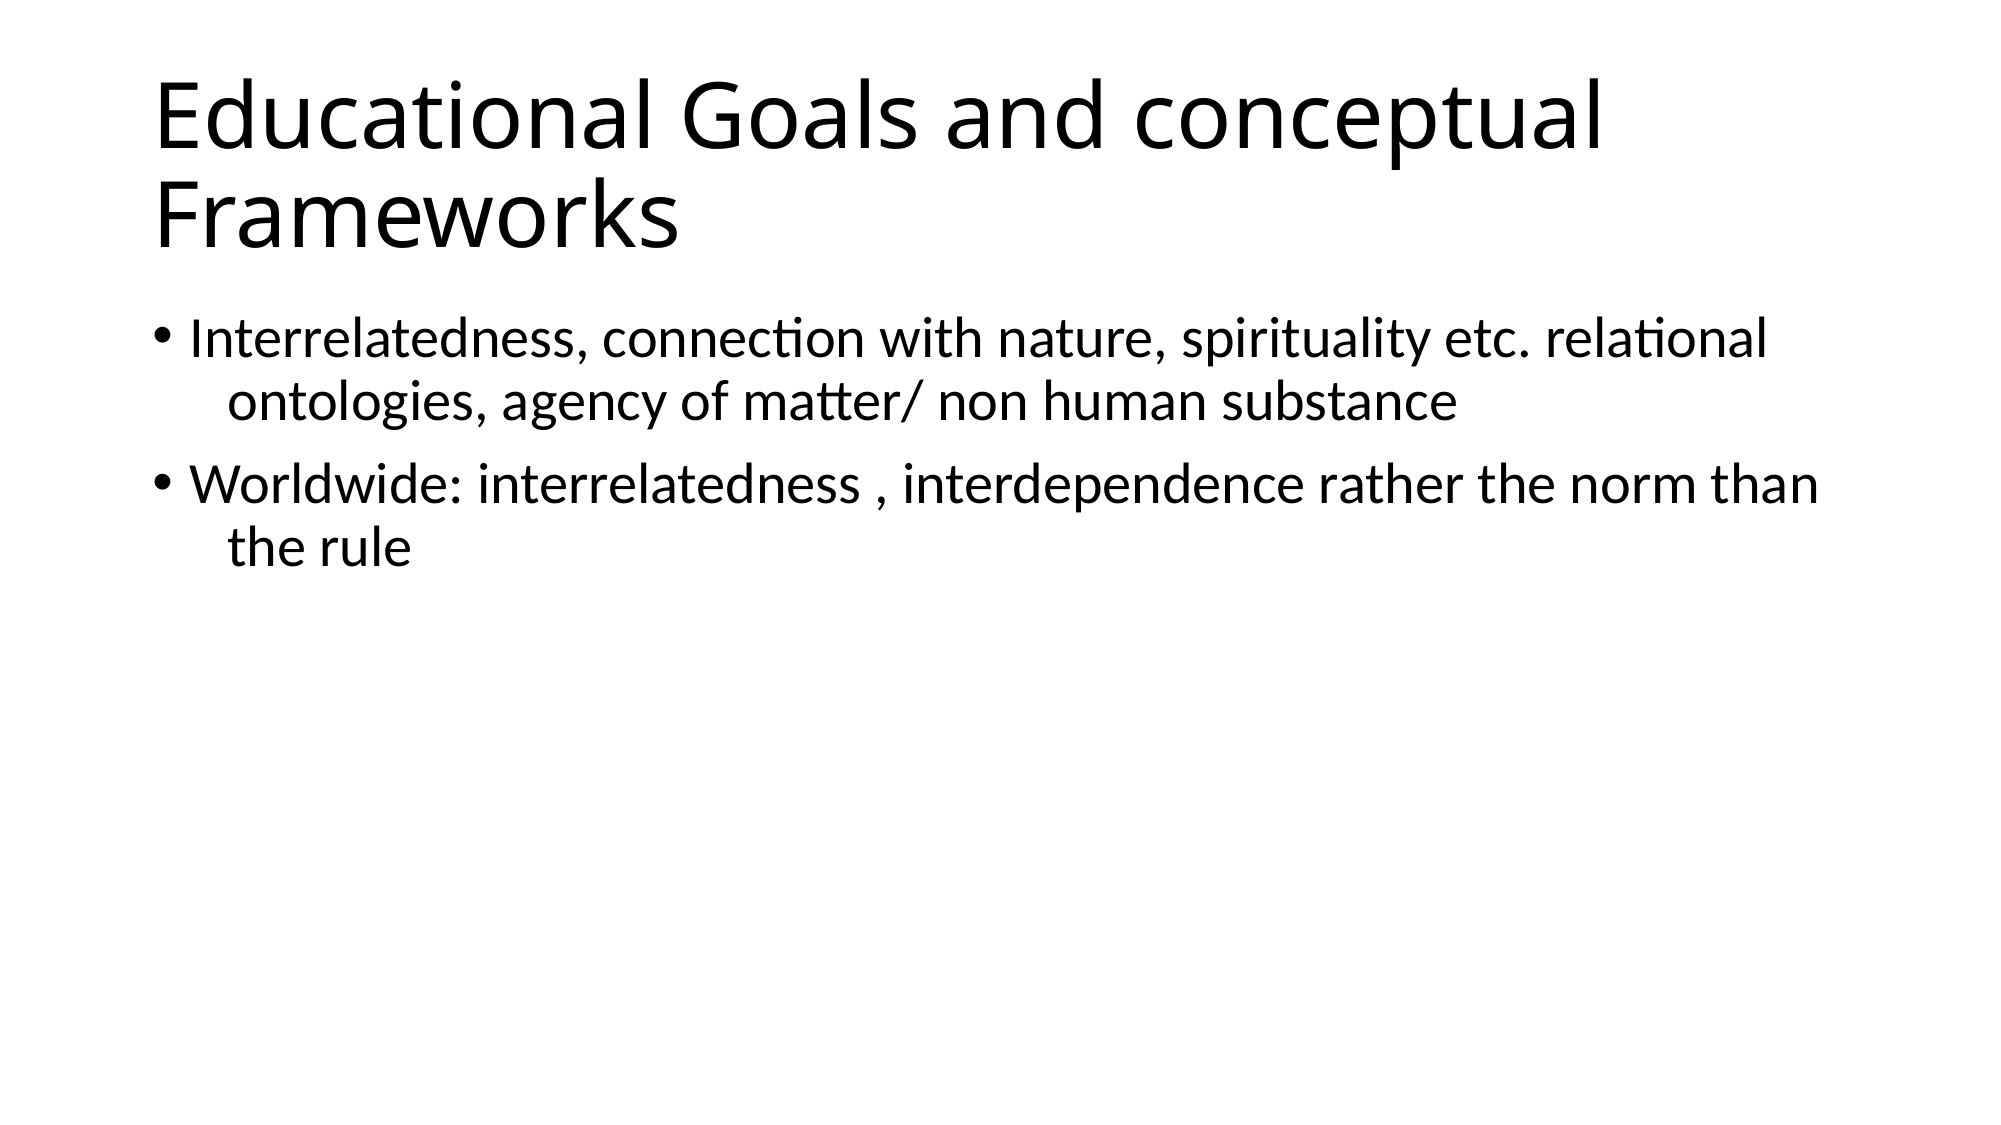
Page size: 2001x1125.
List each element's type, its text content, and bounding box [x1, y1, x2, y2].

title Educational Goals and conceptual Frameworks [137, 59, 1863, 278]
list Interrelatedness, connection with nature, spirituality etc. relational ontologies, agency of matter/ non human substance Worldwide: interrelatedness , interdependence rather the norm than the rule [137, 299, 1863, 1014]
